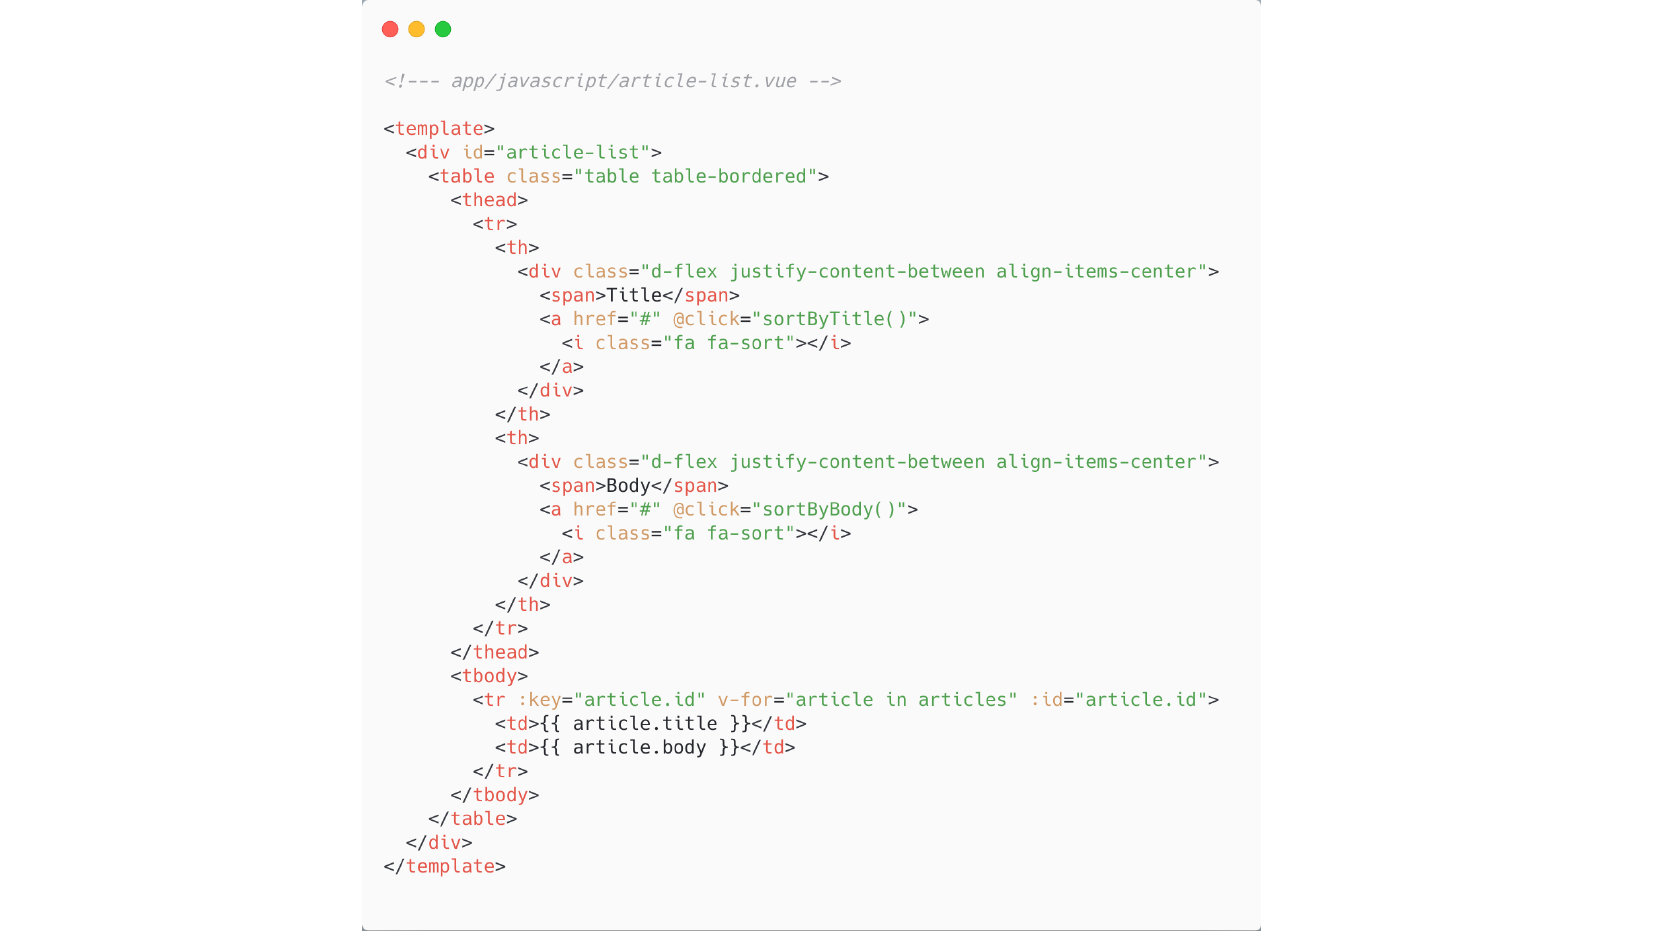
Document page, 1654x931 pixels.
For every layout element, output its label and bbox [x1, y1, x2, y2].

picture [362, 0, 1261, 931]
